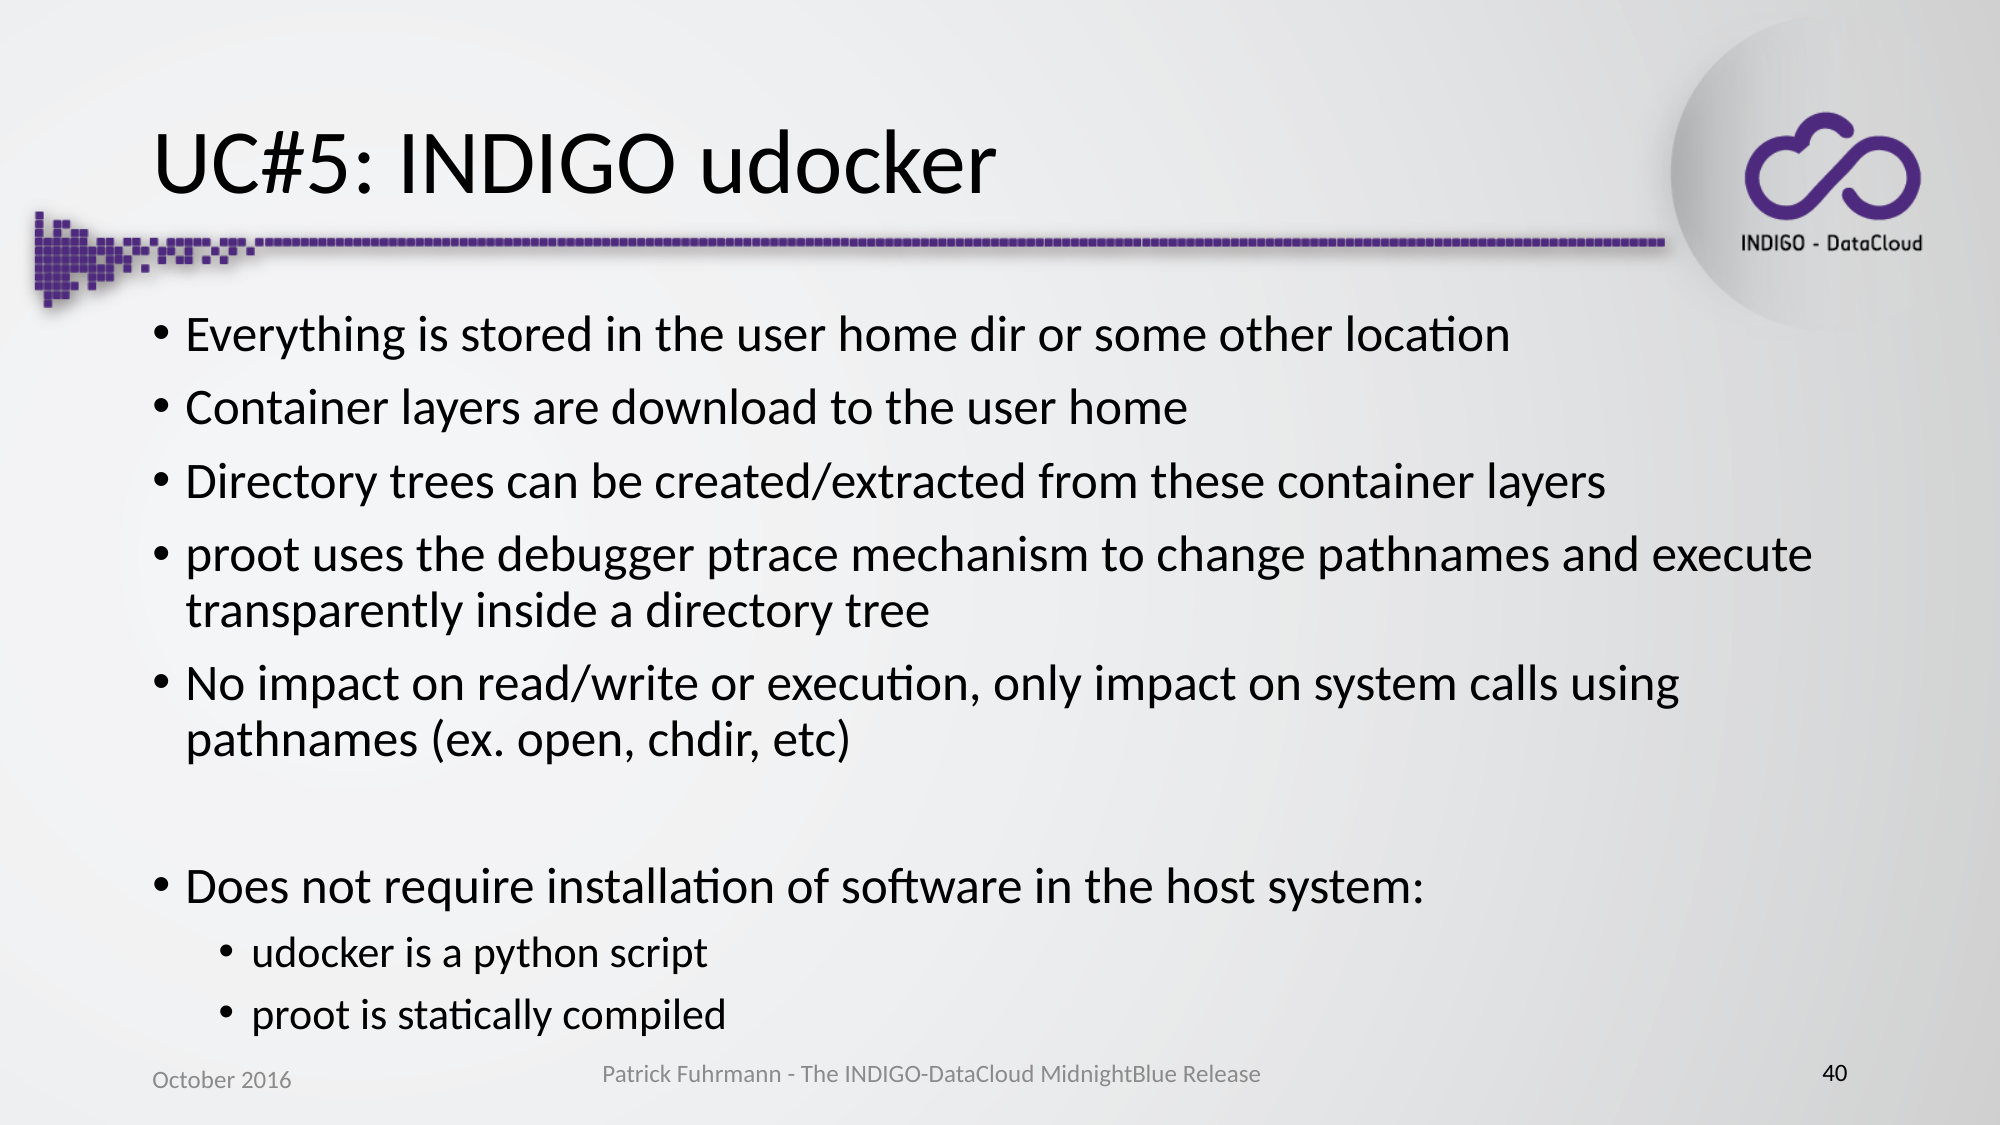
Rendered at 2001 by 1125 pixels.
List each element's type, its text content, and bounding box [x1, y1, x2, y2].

title UC#5: INDIGO udocker [137, 55, 1863, 273]
slide_number <number> [1702, 1041, 1863, 1102]
footer Patrick Fuhrmann - The INDIGO-DataCloud MidnightBlue Release [587, 1042, 1413, 1103]
list Everything is stored in the user home dir or some other location Container layers are download to the user home Directory trees can be created/extracted from these container layers proot uses the debugger ptrace mechanism to change pathnames and execute transparently inside a directory tree No impact on read/write or execution, only impact on system calls using pathnames (ex. open, chdir, etc) Does not require installation of software in the host system: udocker is a python script proot is statically compiled [137, 299, 1863, 1049]
slide_number October 2016 [137, 1048, 588, 1109]
picture [0, 0, 2000, 1125]
